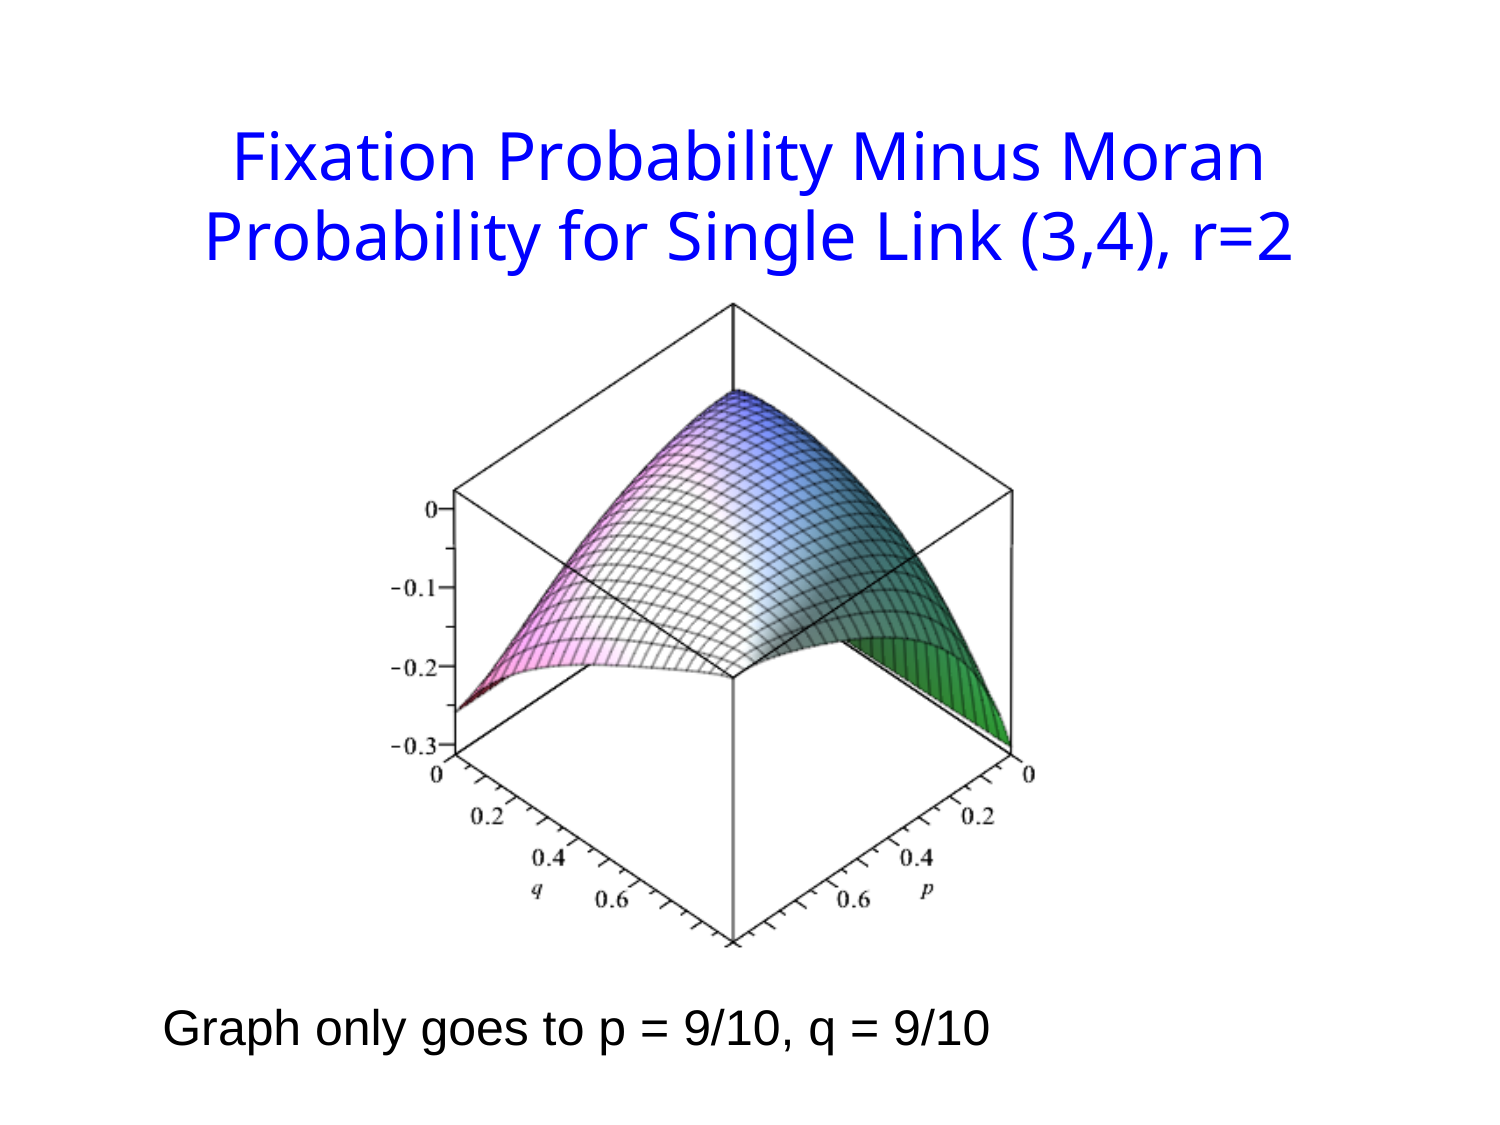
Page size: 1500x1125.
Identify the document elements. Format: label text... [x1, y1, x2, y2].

title Fixation Probability Minus Moran Probability for Single Link (3,4), r=2 [88, 99, 1412, 288]
text_box Graph only goes to p = 9/10, q = 9/10 [147, 987, 1365, 1064]
picture [383, 290, 1084, 956]
